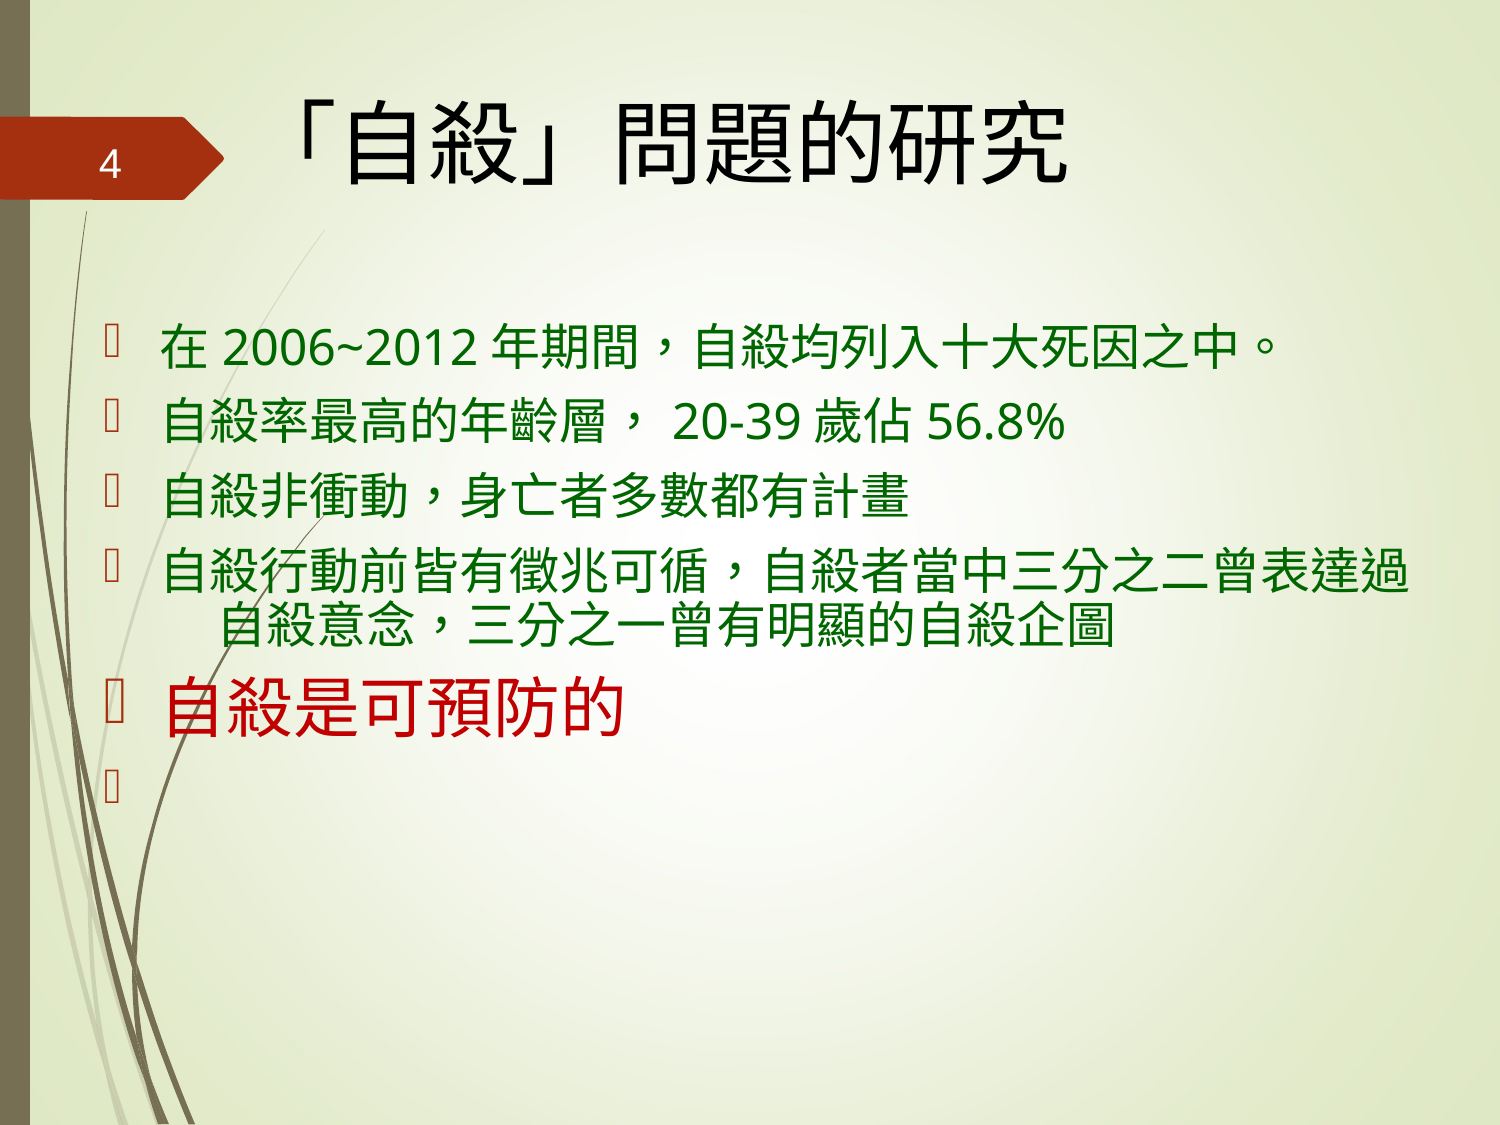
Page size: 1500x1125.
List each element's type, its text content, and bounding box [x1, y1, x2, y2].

title 「自殺」問題的研究 [230, 78, 1500, 266]
text_box [83, 129, 180, 190]
list 在2006~2012年期間，自殺均列入十大死因之中。 自殺率最高的年齡層，20-39歲佔56.8% 自殺非衝動，身亡者多數都有計畫 自殺行動前皆有徵兆可循，自殺者當中三分之二曾表達過自殺意念，三分之一曾有明顯的自殺企圖 自殺是可預防的 [88, 314, 1439, 1057]
